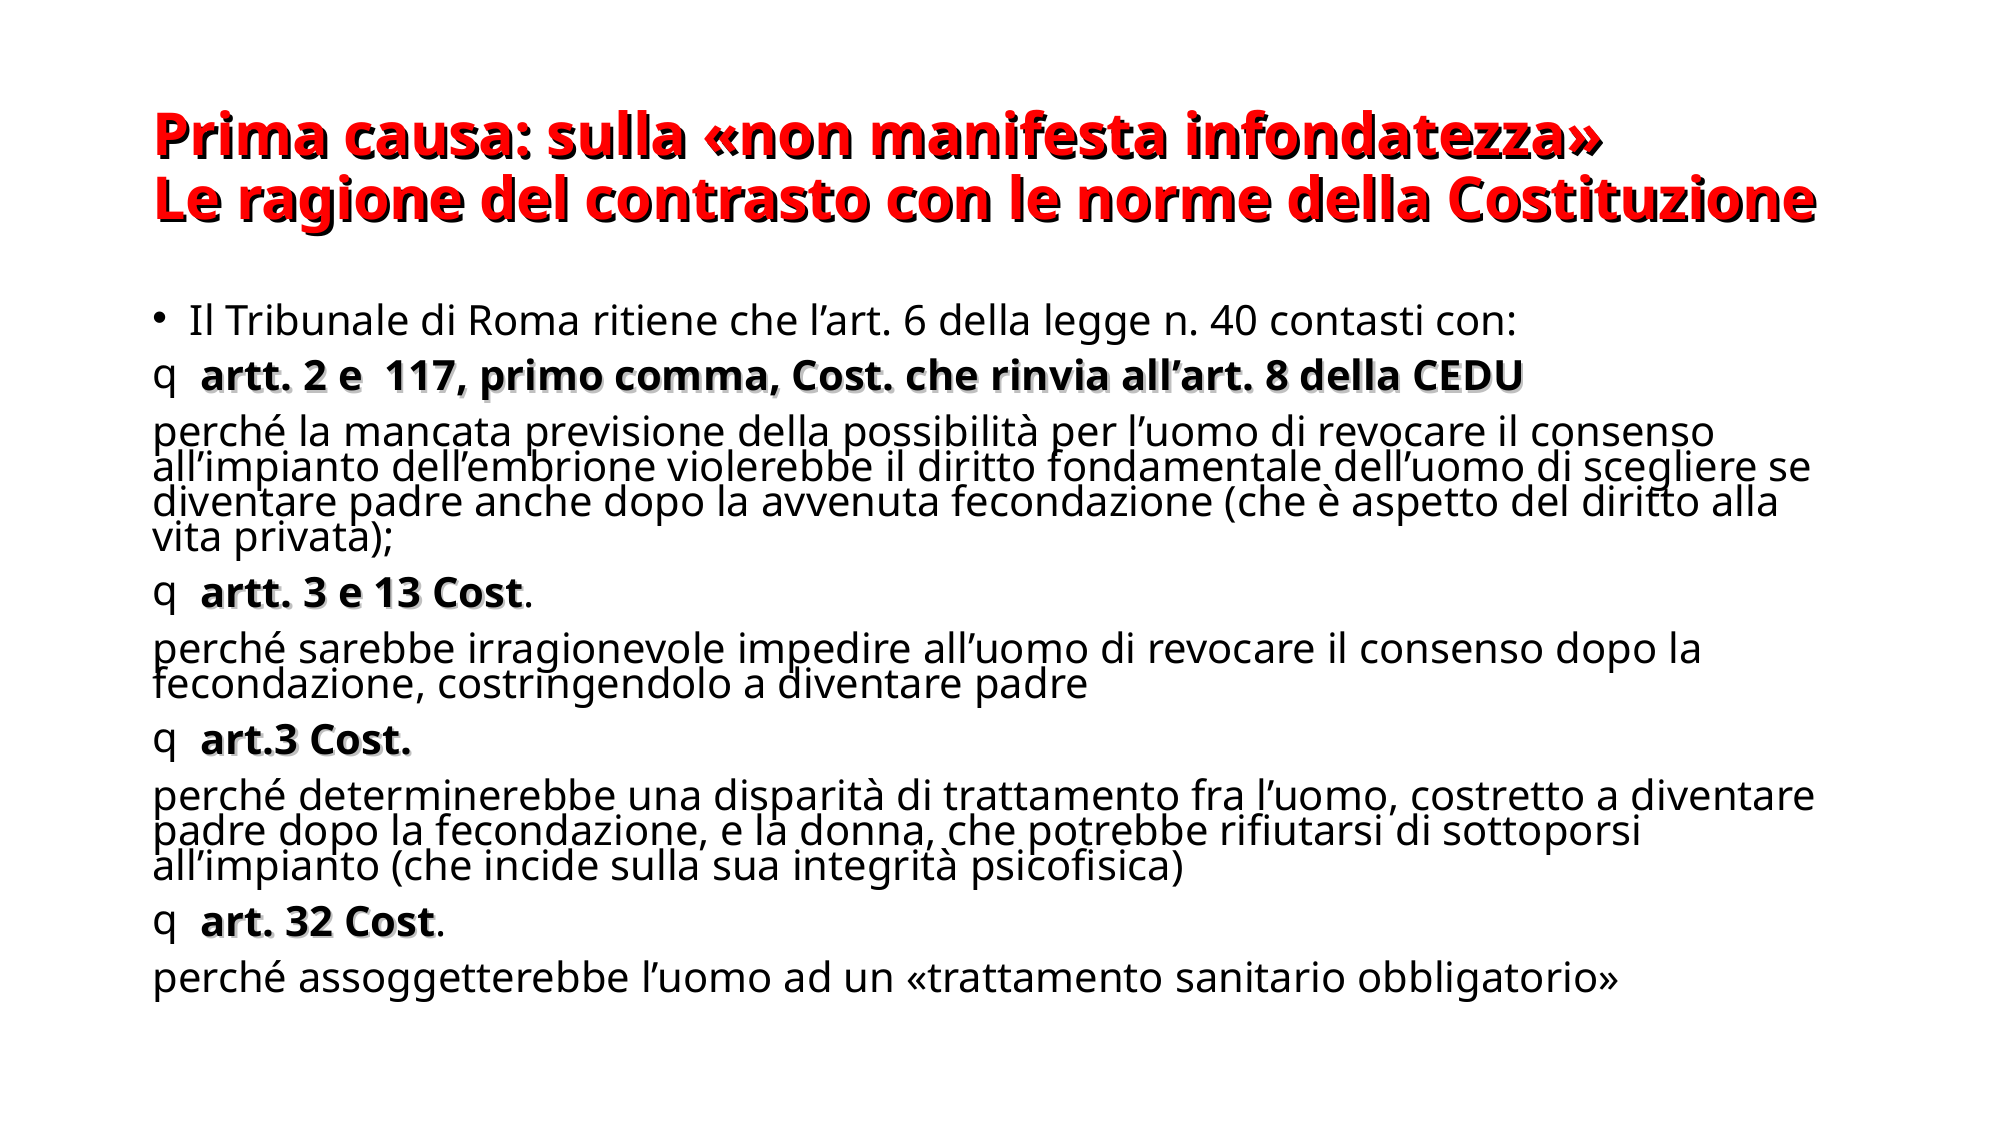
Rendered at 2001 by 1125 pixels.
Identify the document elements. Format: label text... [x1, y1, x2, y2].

list Il Tribunale di Roma ritiene che l’art. 6 della legge n. 40 contasti con: artt. 2 e 117, primo comma, Cost. che rinvia all’art. 8 della CEDU perché la mancata previsione della possibilità per l’uomo di revocare il consenso all’impianto dell’embrione violerebbe il diritto fondamentale dell’uomo di scegliere se diventare padre anche dopo la avvenuta fecondazione (che è aspetto del diritto alla vita privata); artt. 3 e 13 Cost. perché sarebbe irragionevole impedire all’uomo di revocare il consenso dopo la fecondazione, costringendolo a diventare padre art.3 Cost. perché determinerebbe una disparità di trattamento fra l’uomo, costretto a diventare padre dopo la fecondazione, e la donna, che potrebbe rifiutarsi di sottoporsi all’impianto (che incide sulla sua integrità psicofisica) art. 32 Cost. perché assoggetterebbe l’uomo ad un «trattamento sanitario obbligatorio» [137, 299, 1863, 1014]
title Prima causa: sulla «non manifesta infondatezza» Le ragione del contrasto con le norme della Costituzione [137, 59, 1863, 278]
